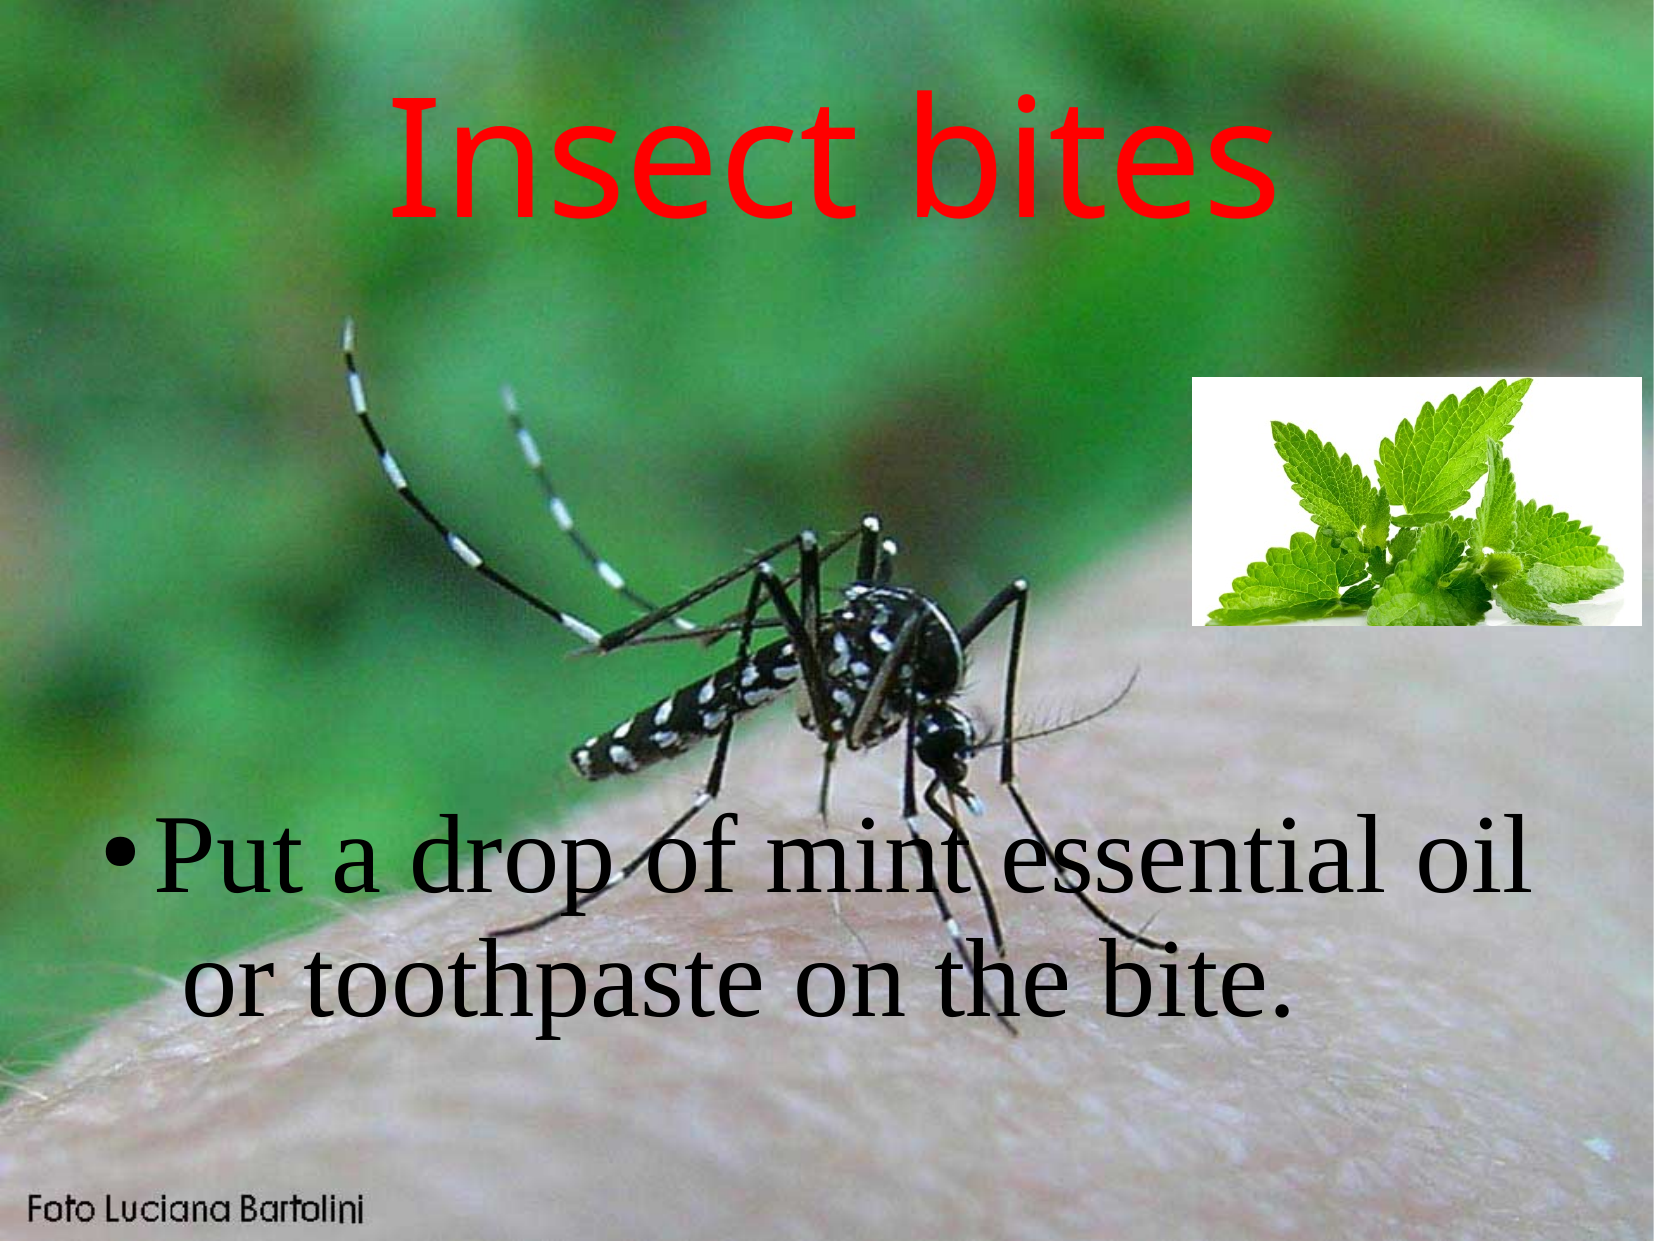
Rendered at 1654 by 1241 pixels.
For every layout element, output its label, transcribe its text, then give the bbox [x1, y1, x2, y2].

list Put a drop of mint essential oil or toothpaste on the bite. [82, 450, 1571, 1170]
picture [0, 0, 1654, 1241]
title Insect bites [82, 41, 1571, 265]
